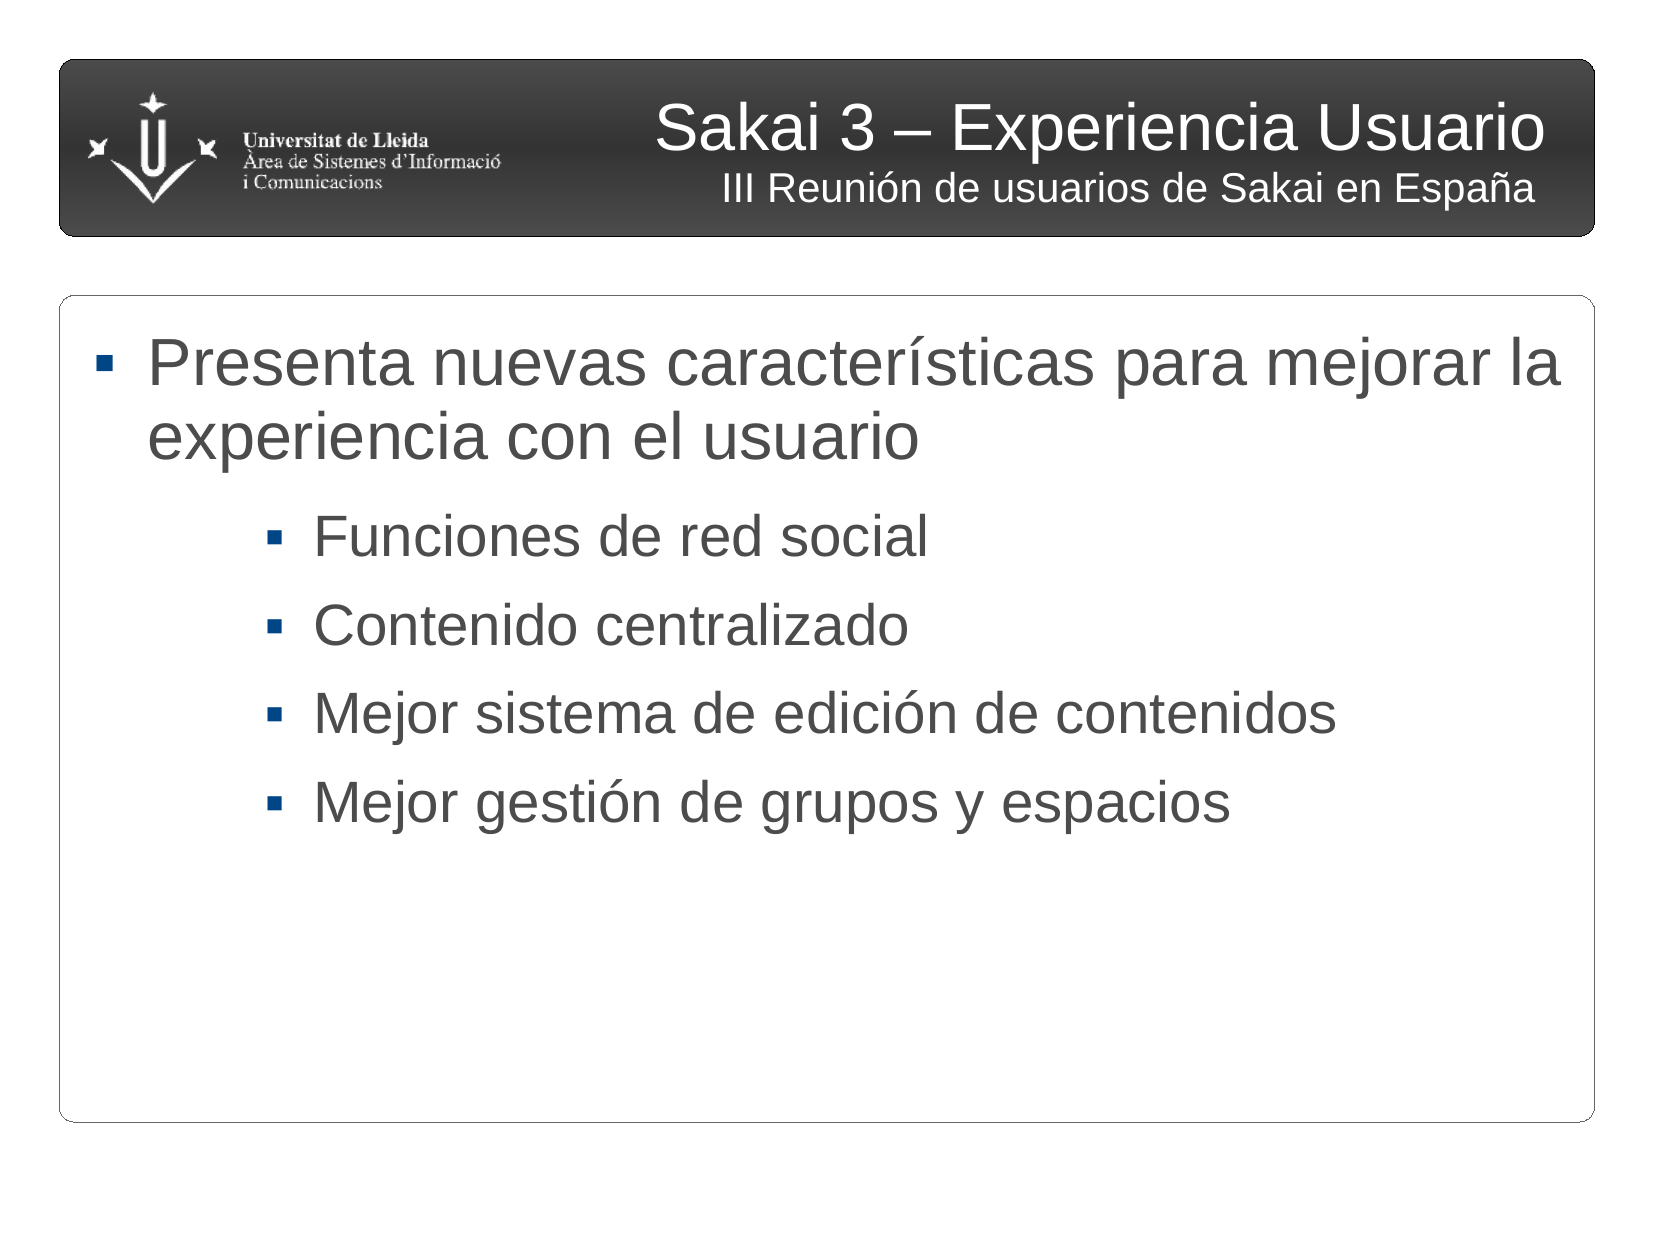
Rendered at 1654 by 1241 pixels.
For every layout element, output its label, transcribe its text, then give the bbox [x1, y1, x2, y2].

title Sakai 3 – Experiencia Usuario III Reunión de usuarios de Sakai en España [501, 76, 1548, 225]
picture [64, 75, 530, 225]
list Presenta nuevas características para mejorar la experiencia con el usuario Funciones de red social Contenido centralizado Mejor sistema de edición de contenidos Mejor gestión de grupos y espacios [76, 324, 1565, 1123]
